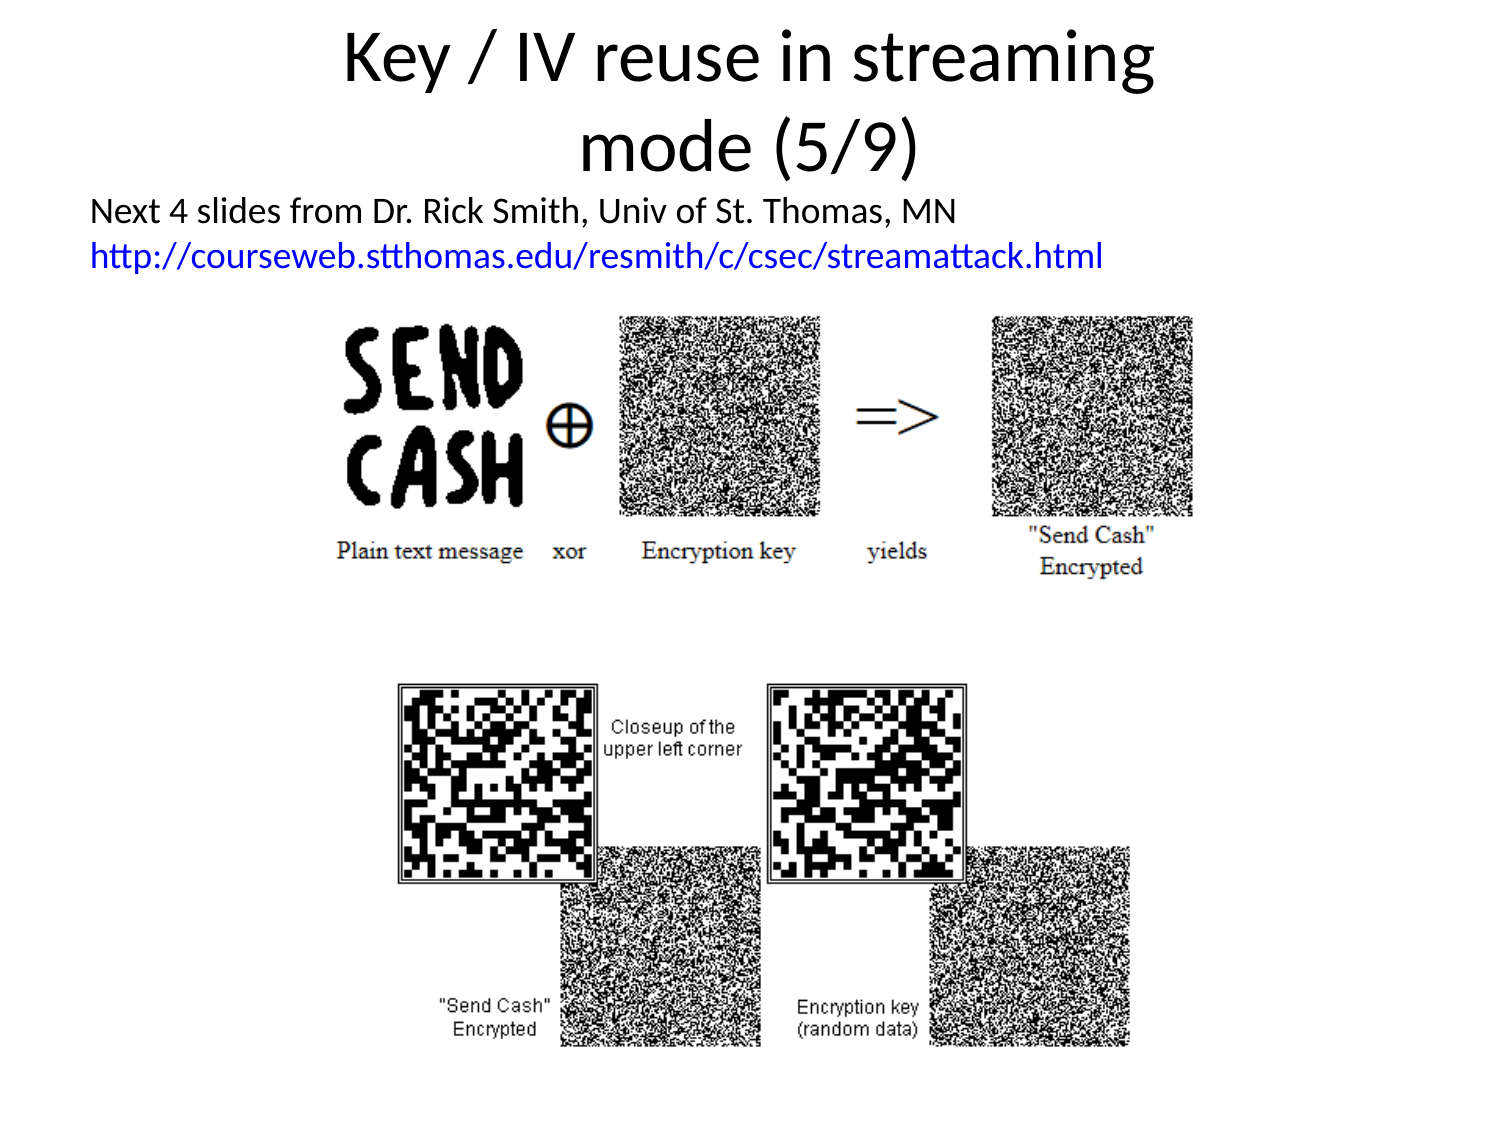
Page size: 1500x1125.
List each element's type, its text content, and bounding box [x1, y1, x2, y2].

picture [324, 293, 1210, 587]
text_box Key / IV reuse in streaming mode (5/9) Next 4 slides from Dr. Rick Smith, Univ of St. Thomas, MN http://courseweb.stthomas.edu/resmith/c/csec/streamattack.html [75, 70, 1425, 213]
picture [395, 662, 1155, 1061]
